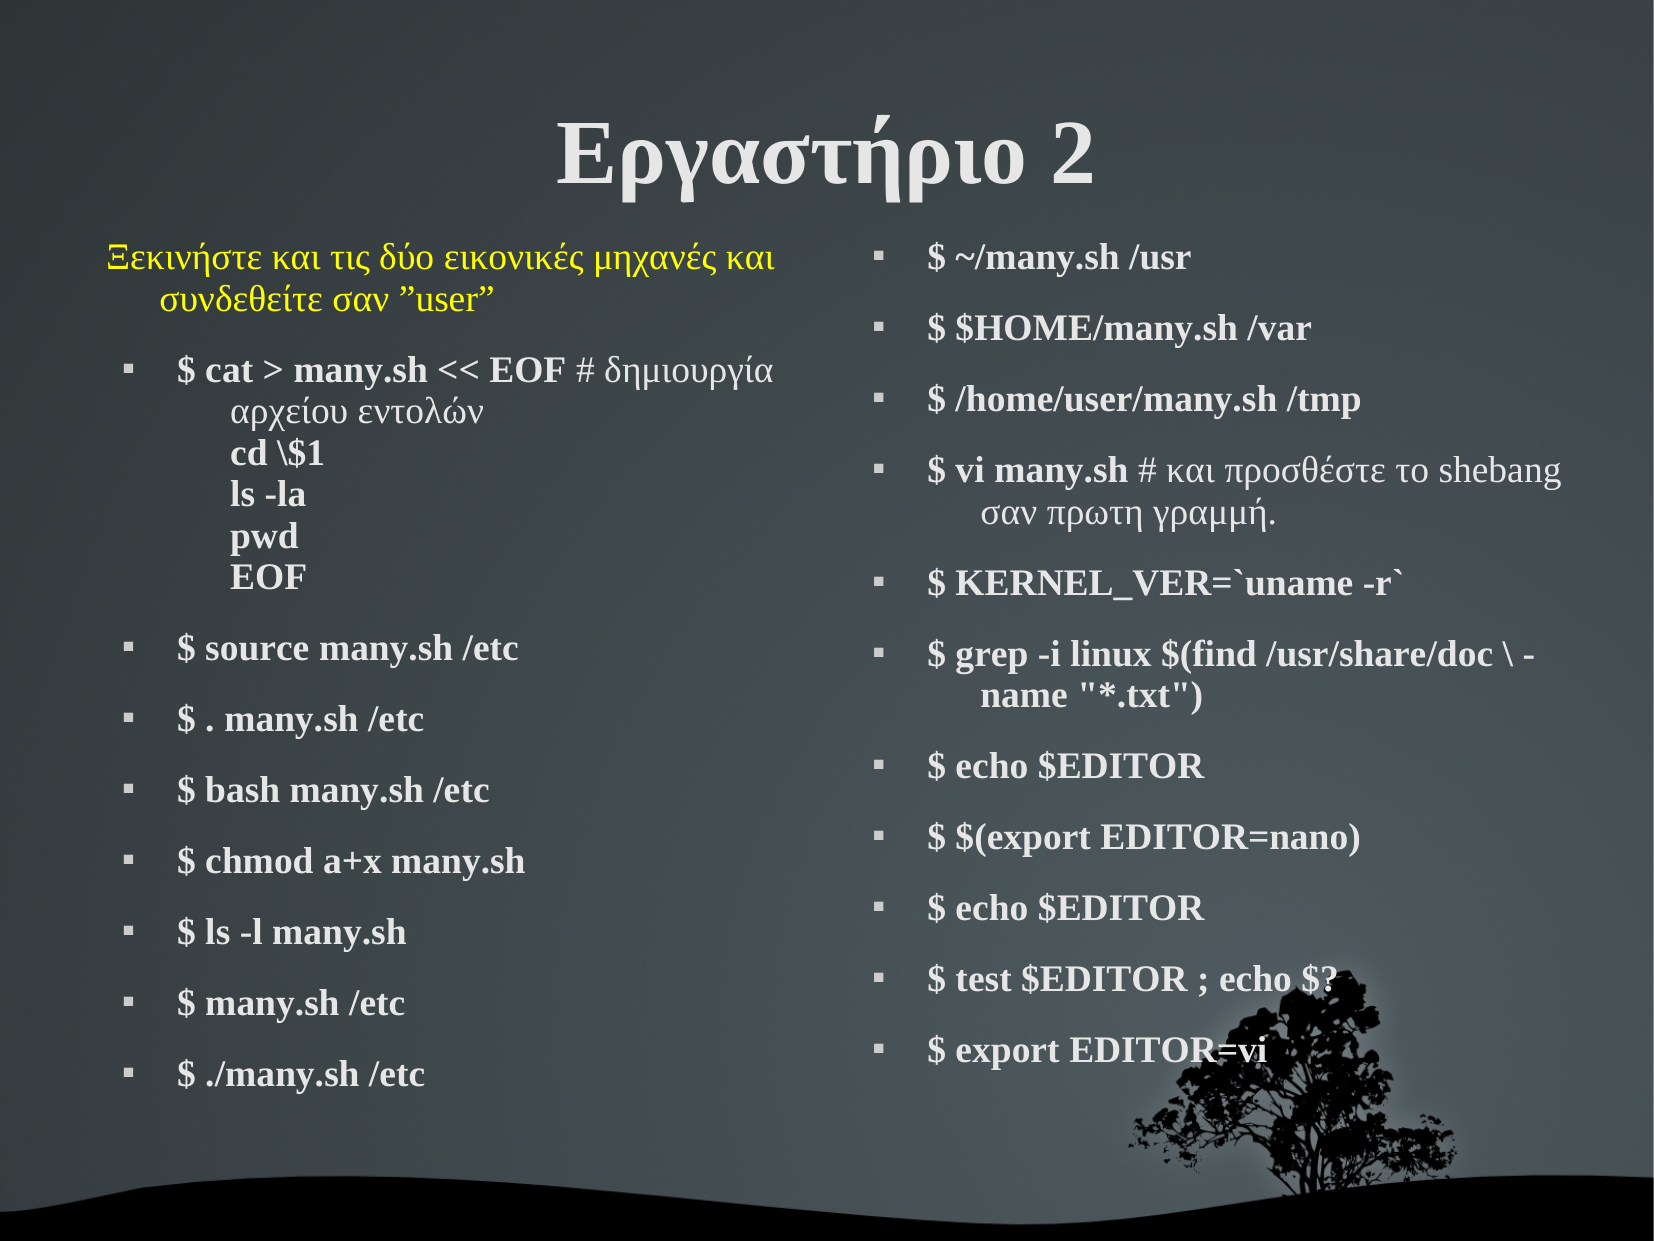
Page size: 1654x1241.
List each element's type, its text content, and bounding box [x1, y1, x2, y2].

list Ξεκινήστε και τις δύο εικονικές μηχανές και συνδεθείτε σαν ”user” $ cat > many.sh << EOF # δημιουργία αρχείου εντολών cd \$1 ls -la pwd EOF $ source many.sh /etc $ . many.sh /etc $ bash many.sh /etc $ chmod a+x many.sh $ ls -l many.sh $ many.sh /etc $ ./many.sh /etc [88, 257, 815, 1197]
list $ ~/many.sh /usr $ $HOME/many.sh /var $ /home/user/many.sh /tmp $ vi many.sh # και προσθέστε το shebang σαν πρωτη γραμμή. $ KERNEL_VER=`uname -r` $ grep -i linux $(find /usr/share/doc \ -name "*.txt") $ echo $EDITOR $ $(export EDITOR=nano) $ echo $EDITOR $ test $EDITOR ; echo $? $ export EDITOR=vi [838, 257, 1565, 1165]
title Εργαστήριο 2 [82, 49, 1571, 257]
picture [0, 0, 1654, 1241]
